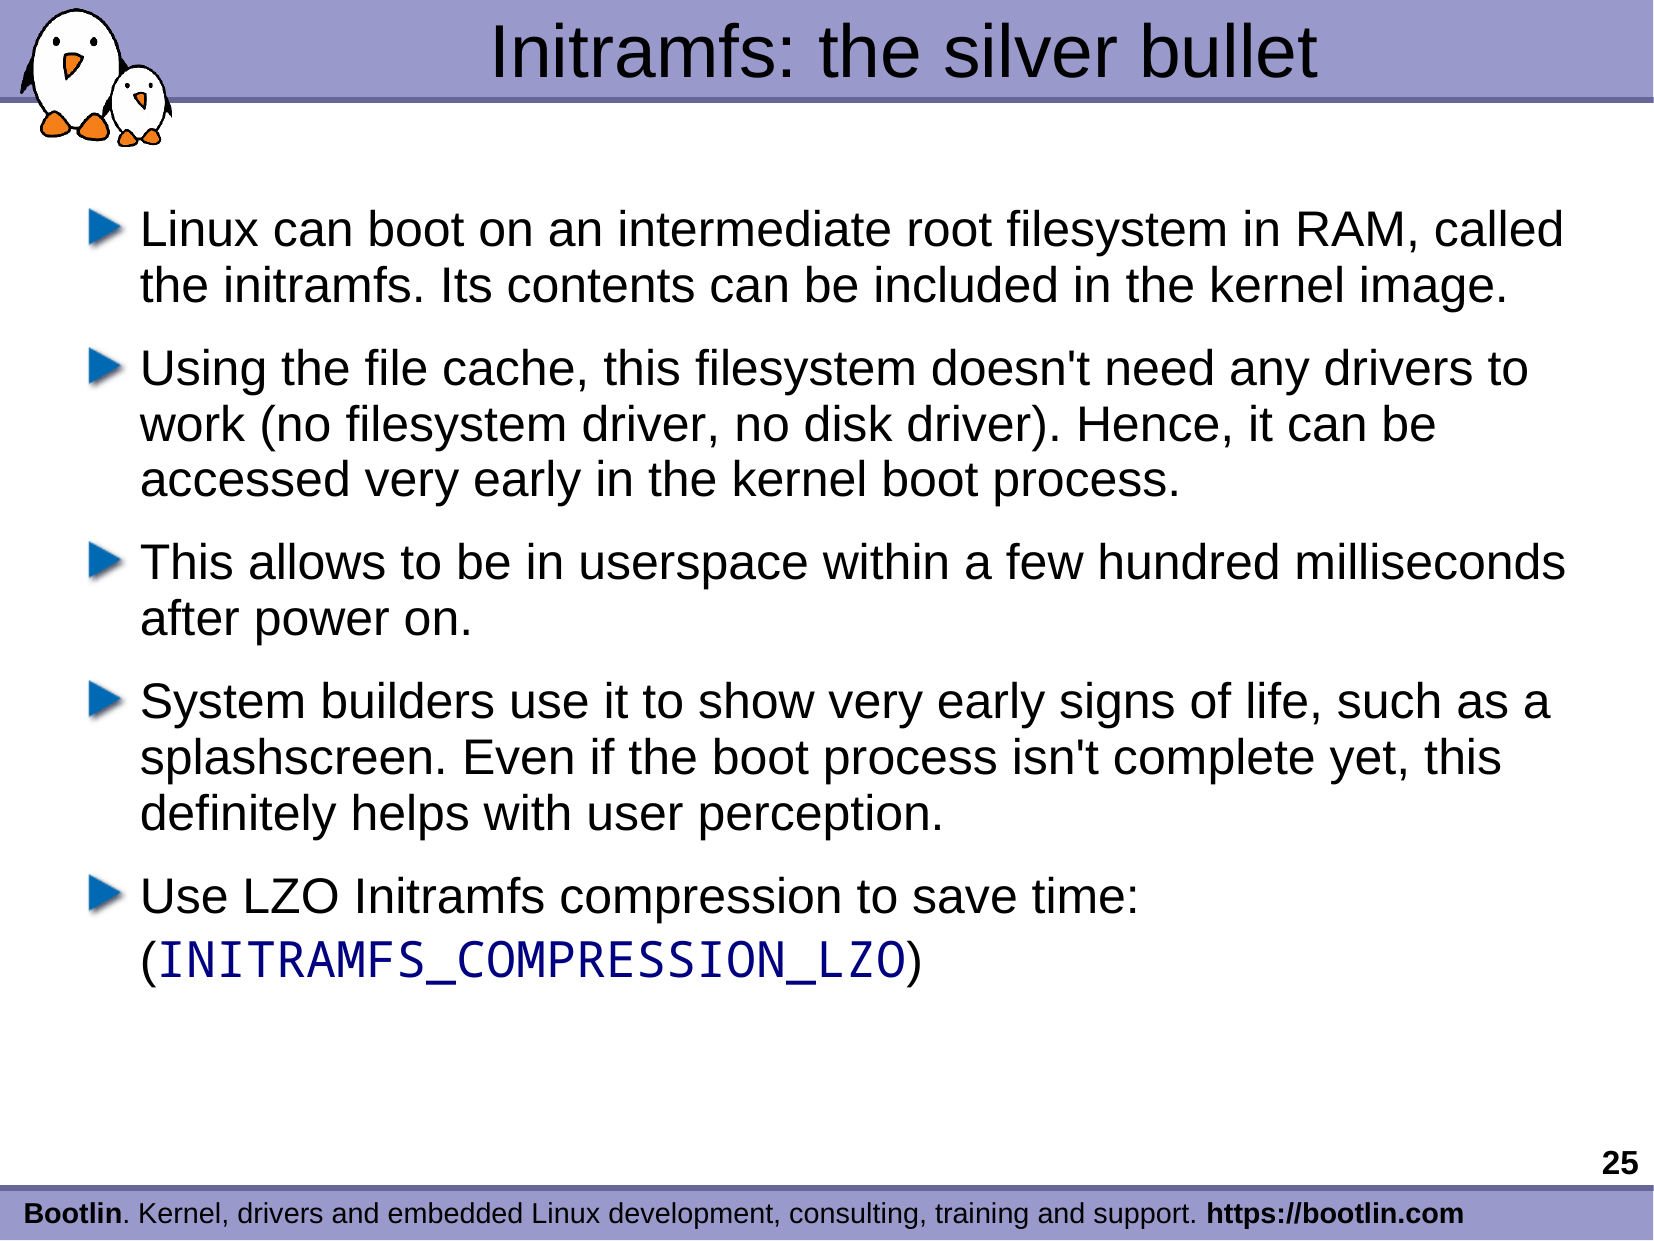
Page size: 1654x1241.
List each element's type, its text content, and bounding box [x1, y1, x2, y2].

list Linux can boot on an intermediate root filesystem in RAM, called the initramfs. Its contents can be included in the kernel image. Using the file cache, this filesystem doesn't need any drivers to work (no filesystem driver, no disk driver). Hence, it can be accessed very early in the kernel boot process. This allows to be in userspace within a few hundred milliseconds after power on. System builders use it to show very early signs of life, such as a splashscreen. Even if the boot process isn't complete yet, this definitely helps with user perception. Use LZO Initramfs compression to save time: (INITRAMFS_COMPRESSION_LZO) [68, 201, 1592, 1118]
picture [20, 8, 172, 147]
title Initramfs: the silver bullet [178, 5, 1631, 97]
